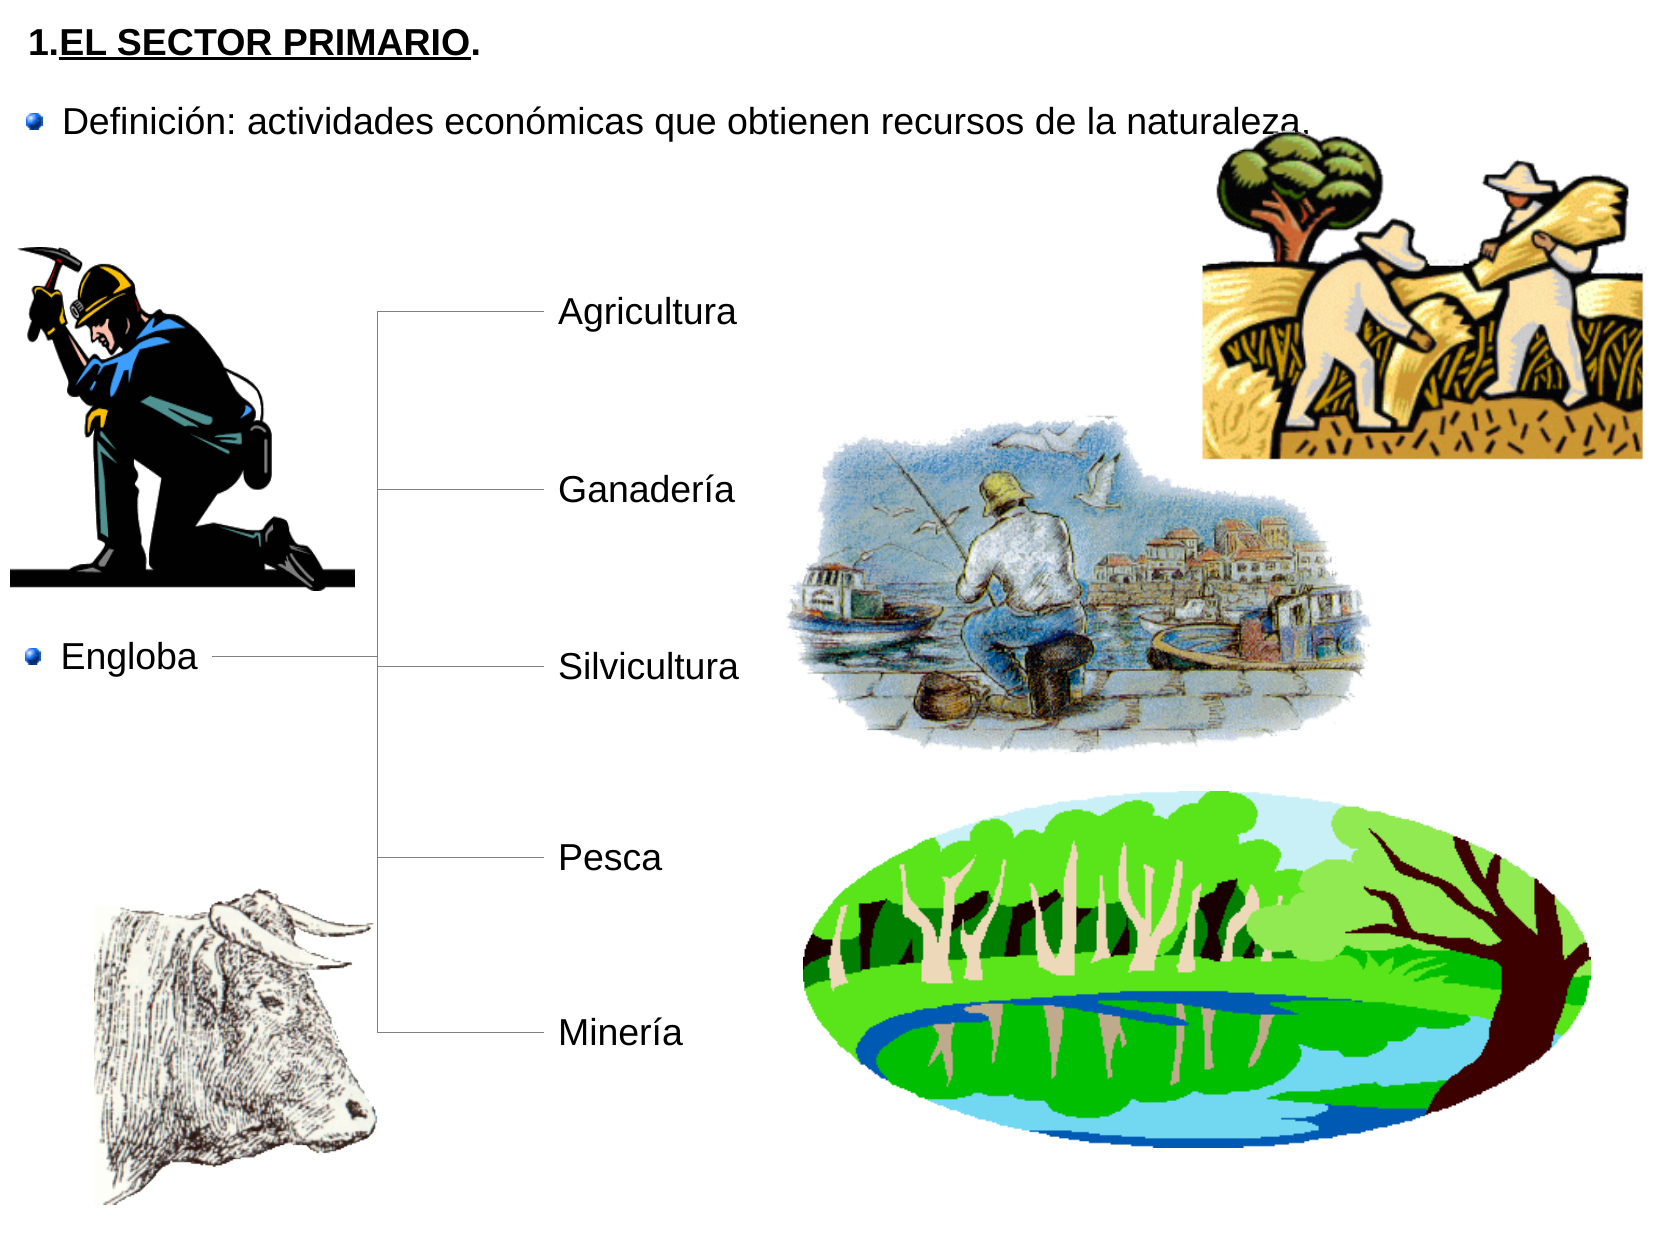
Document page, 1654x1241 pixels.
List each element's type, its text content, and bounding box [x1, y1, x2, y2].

text_box Agricultura [543, 283, 752, 341]
picture [94, 856, 426, 1205]
text_box Minería [543, 1003, 698, 1061]
picture [803, 791, 1591, 1148]
picture [10, 247, 355, 591]
text_box Ganadería [543, 460, 748, 518]
picture [748, 93, 1654, 765]
text_box Engloba [10, 628, 213, 686]
text_box Pesca [543, 829, 677, 886]
text_box Definición: actividades económicas que obtienen recursos de la naturaleza. [11, 93, 1192, 151]
text_box 1.EL SECTOR PRIMARIO. [13, 14, 497, 71]
text_box Silvicultura [543, 637, 748, 695]
